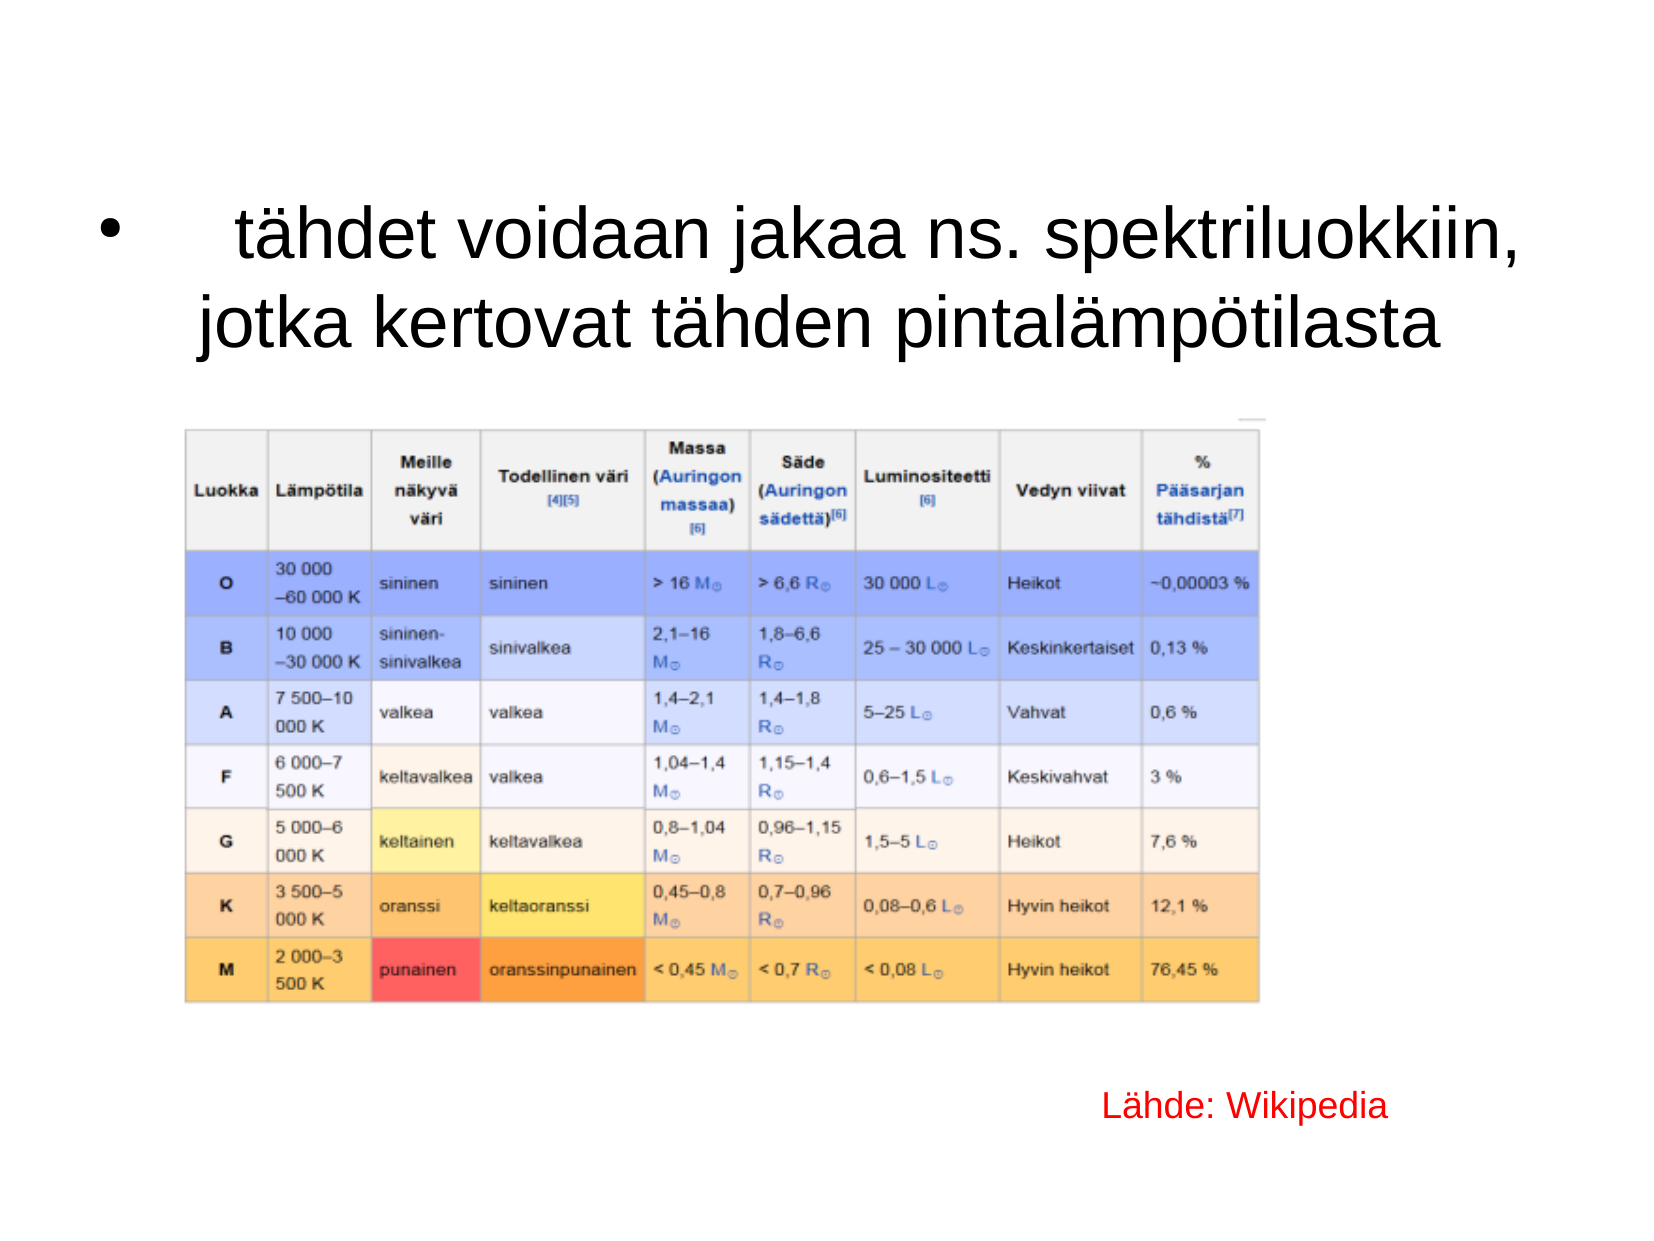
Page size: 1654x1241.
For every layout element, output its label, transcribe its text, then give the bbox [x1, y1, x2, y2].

text_box tähdet voidaan jakaa ns. spektriluokkiin, jotka kertovat tähden pintalämpötilasta [82, 176, 1548, 363]
picture [142, 401, 1300, 1023]
text_box Lähde: Wikipedia [1086, 1074, 1477, 1174]
